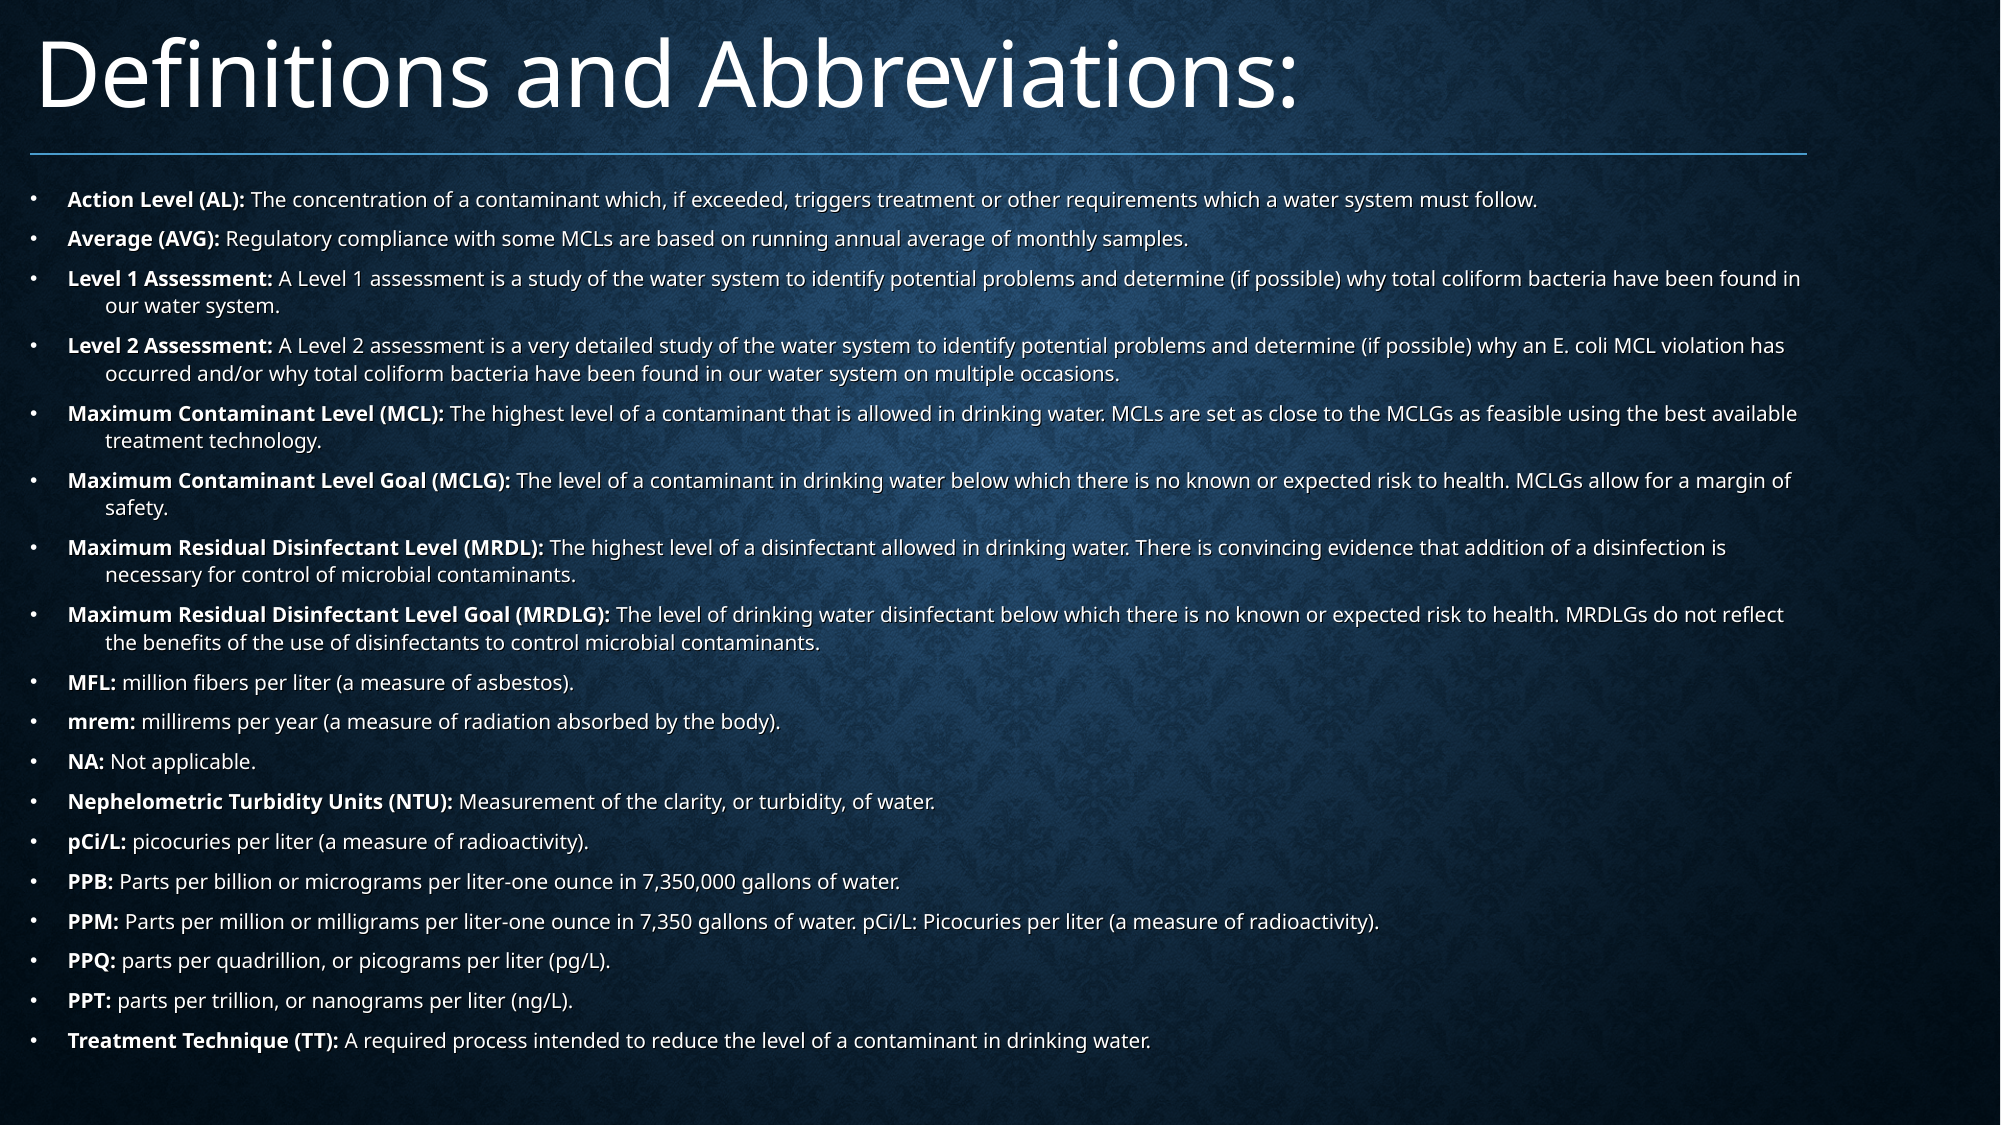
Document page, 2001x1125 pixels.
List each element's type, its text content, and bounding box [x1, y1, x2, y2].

text_box Definitions and Abbreviations: [19, 24, 1653, 133]
list Action Level (AL): The concentration of a contaminant which, if exceeded, triggers treatment or other requirements which a water system must follow. Average (AVG): Regulatory compliance with some MCLs are based on running annual average of monthly samples. Level 1 Assessment: A Level 1 assessment is a study of the water system to identify potential problems and determine (if possible) why total coliform bacteria have been found in our water system. Level 2 Assessment: A Level 2 assessment is a very detailed study of the water system to identify potential problems and determine (if possible) why an E. coli MCL violation has occurred and/or why total coliform bacteria have been found in our water system on multiple occasions. Maximum Contaminant Level (MCL): The highest level of a contaminant that is allowed in drinking water. MCLs are set as close to the MCLGs as feasible using the best available treatment technology. Maximum Contaminant Level Goal (MCLG): The level of a contaminant in drinking water below which there is no known or expected risk to health. MCLGs allow for a margin of safety. Maximum Residual Disinfectant Level (MRDL): The highest level of a disinfectant allowed in drinking water. There is convincing evidence that addition of a disinfection is necessary for control of microbial contaminants. Maximum Residual Disinfectant Level Goal (MRDLG): The level of drinking water disinfectant below which there is no known or expected risk to health. MRDLGs do not reflect the benefits of the use of disinfectants to control microbial contaminants. MFL: million fibers per liter (a measure of asbestos). mrem: millirems per year (a measure of radiation absorbed by the body). NA: Not applicable. Nephelometric Turbidity Units (NTU): Measurement of the clarity, or turbidity, of water. pCi/L: picocuries per liter (a measure of radioactivity). PPB: Parts per billion or micrograms per liter-one ounce in 7,350,000 gallons of water. PPM: Parts per million or milligrams per liter-one ounce in 7,350 gallons of water. pCi/L: Picocuries per liter (a measure of radioactivity). PPQ: parts per quadrillion, or picograms per liter (pg/L). PPT: parts per trillion, or nanograms per liter (ng/L). Treatment Technique (TT): A required process intended to reduce the level of a contaminant in drinking water. [15, 176, 1823, 1113]
